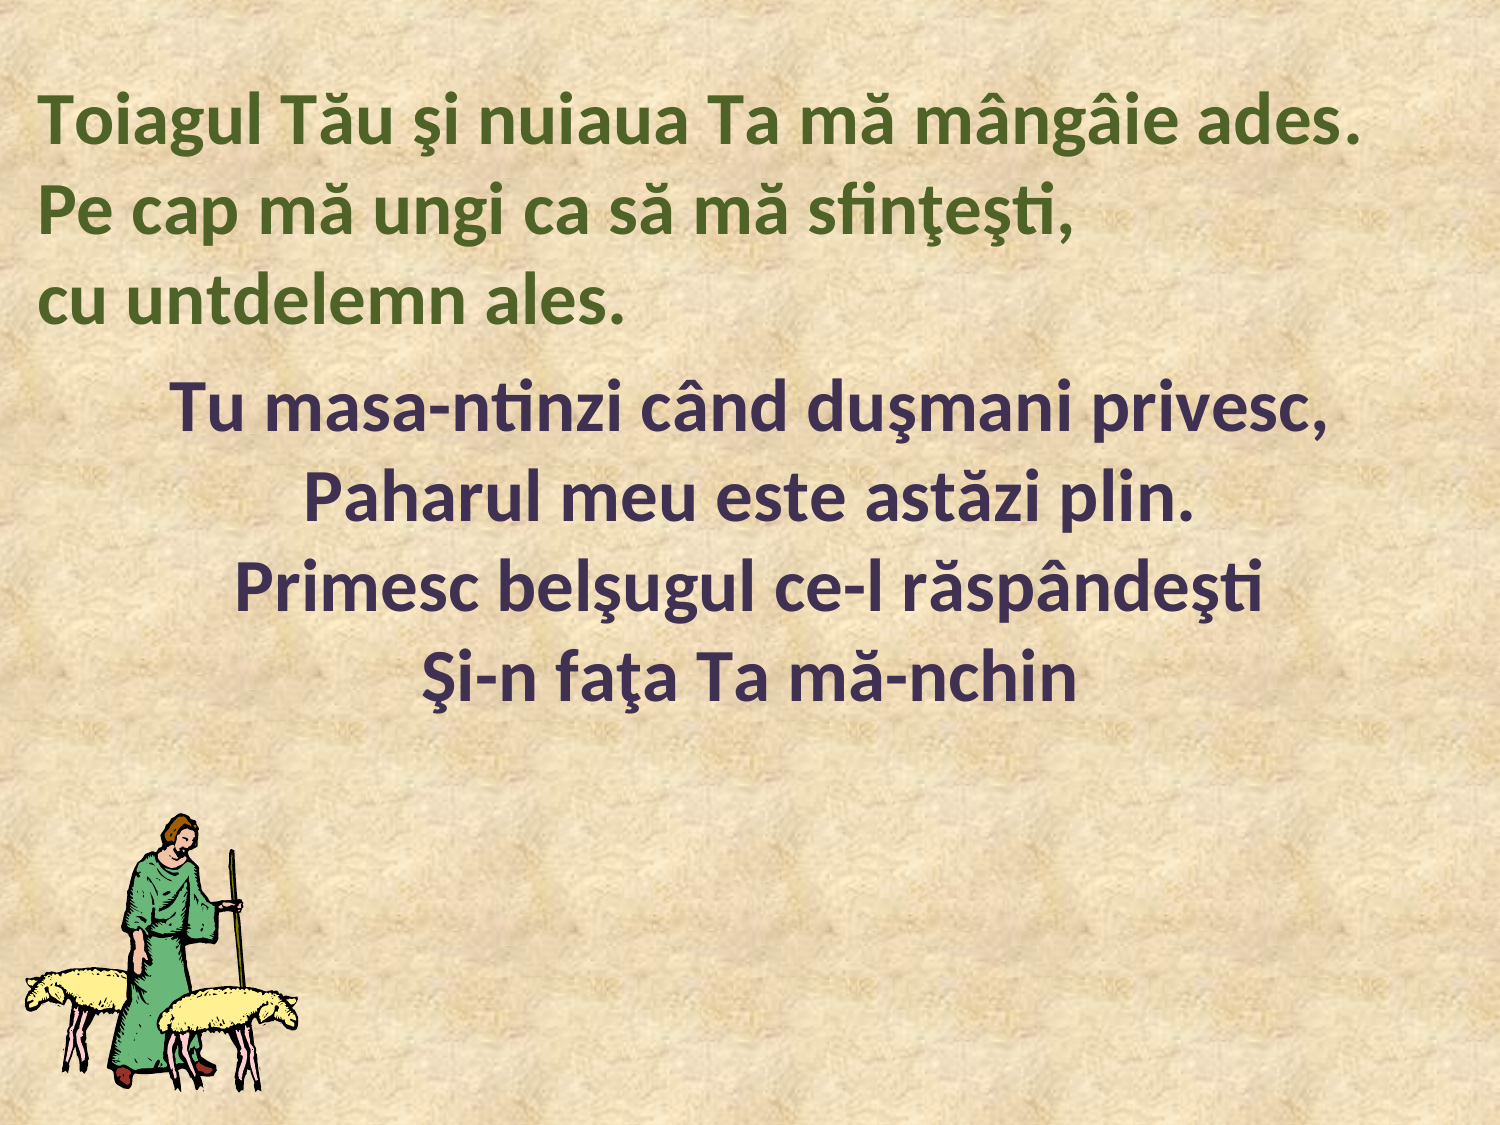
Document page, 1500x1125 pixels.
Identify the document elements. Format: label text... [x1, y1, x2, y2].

picture [0, 0, 1500, 1125]
text_box Toiagul Tău şi nuiaua Ta mă mângâie ades. Pe cap mă ungi ca să mă sfinţeşti, cu untdelemn ales. Tu masa-ntinzi când duşmani privesc, Paharul meu este astăzi plin. Primesc belşugul ce-l răspândeşti Şi-n faţa Ta mă-nchin [22, 62, 1479, 1085]
